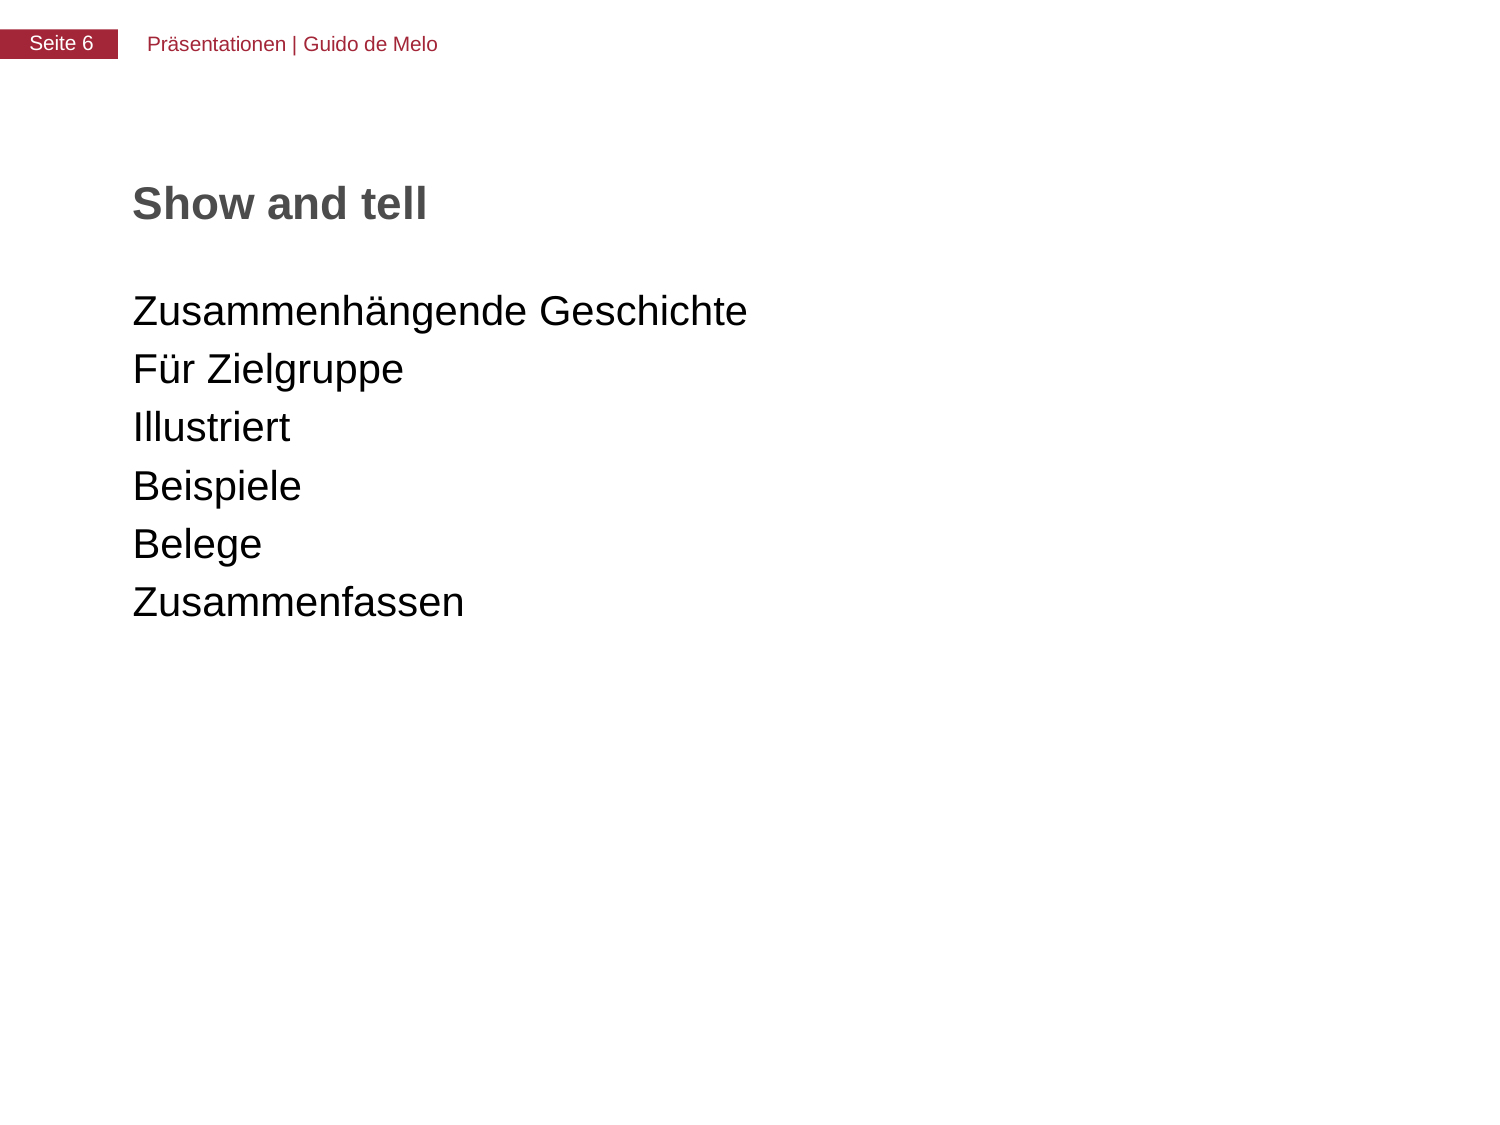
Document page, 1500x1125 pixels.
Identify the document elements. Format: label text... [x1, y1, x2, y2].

list Zusammenhängende Geschichte Für Zielgruppe Illustriert Beispiele Belege Zusammenfassen [132, 287, 1371, 888]
title Show and tell [132, 149, 1413, 258]
